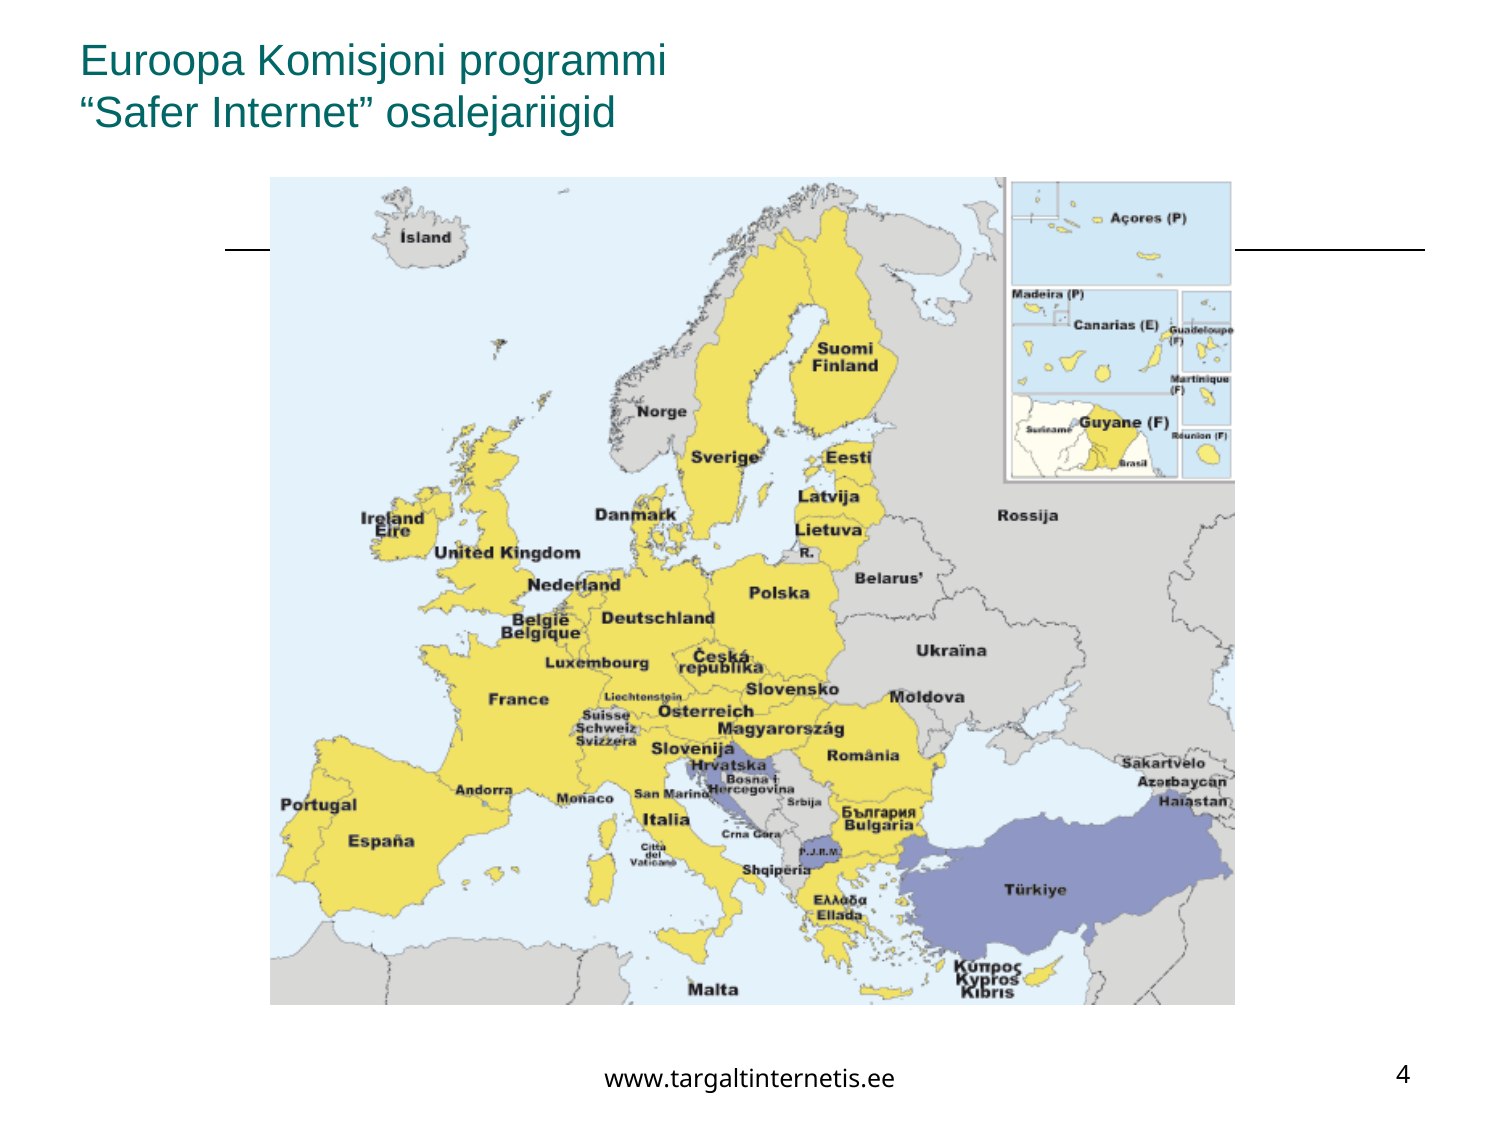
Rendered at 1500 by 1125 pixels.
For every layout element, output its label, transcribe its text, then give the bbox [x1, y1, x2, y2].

title Euroopa Komisjoni programmi “Safer Internet” osalejariigid [64, 7, 1164, 161]
text_box [270, 177, 1235, 1006]
text_box <number> [1074, 1025, 1426, 1101]
text_box www.targaltinternetis.ee [512, 1025, 988, 1101]
